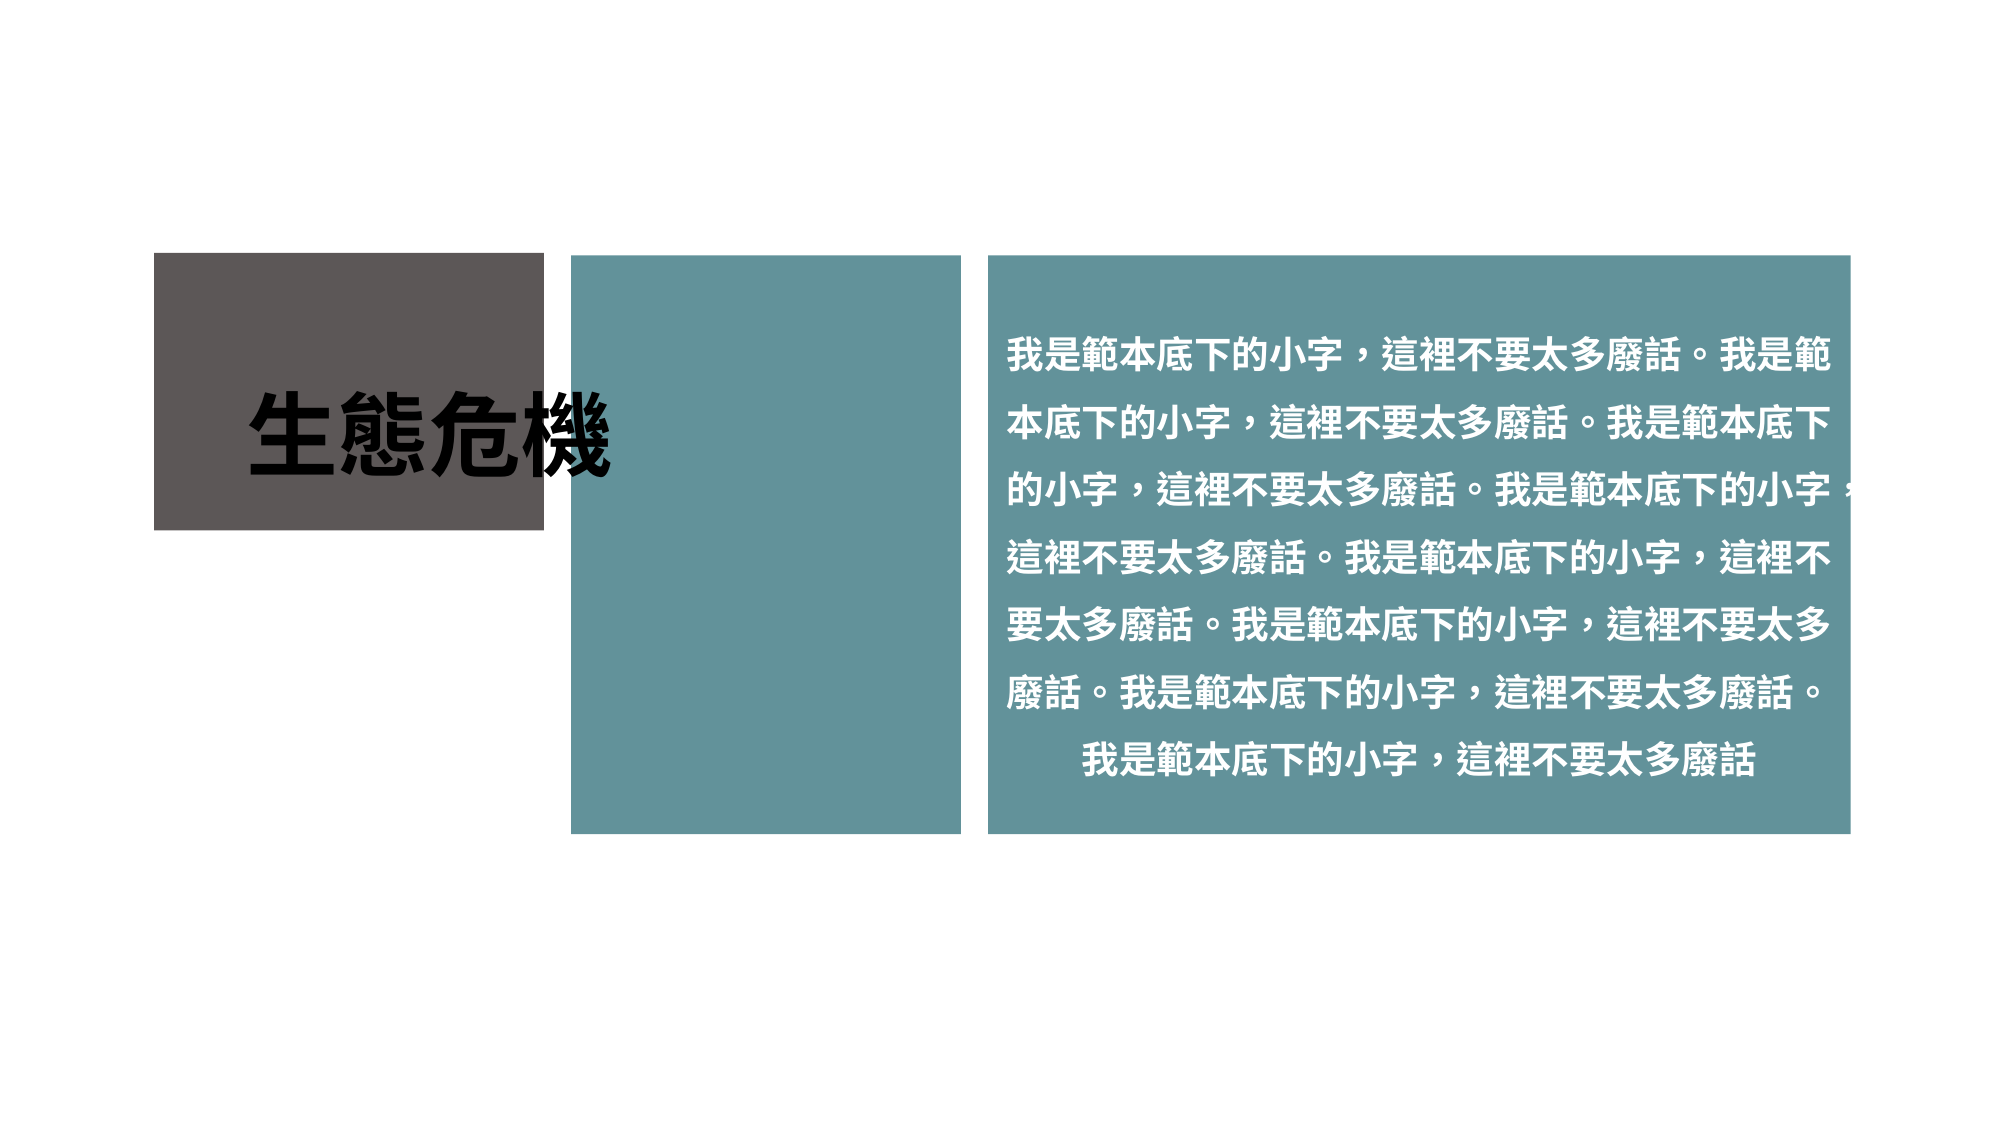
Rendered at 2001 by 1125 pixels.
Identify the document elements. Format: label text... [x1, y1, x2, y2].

text_box 我是範本底下的小字，這裡不要太多廢話。我是範本底下的小字，這裡不要太多廢話。我是範本底下的小字，這裡不要太多廢話。我是範本底下的小字，這裡不要太多廢話。我是範本底下的小字，這裡不要太多廢話。我是範本底下的小字，這裡不要太多廢話。我是範本底下的小字，這裡不要太多廢話。我是範本底下的小字，這裡不要太多廢話 [988, 255, 1851, 835]
text_box 生態危機 [231, 355, 740, 837]
text_box [154, 252, 544, 531]
text_box [571, 255, 961, 835]
